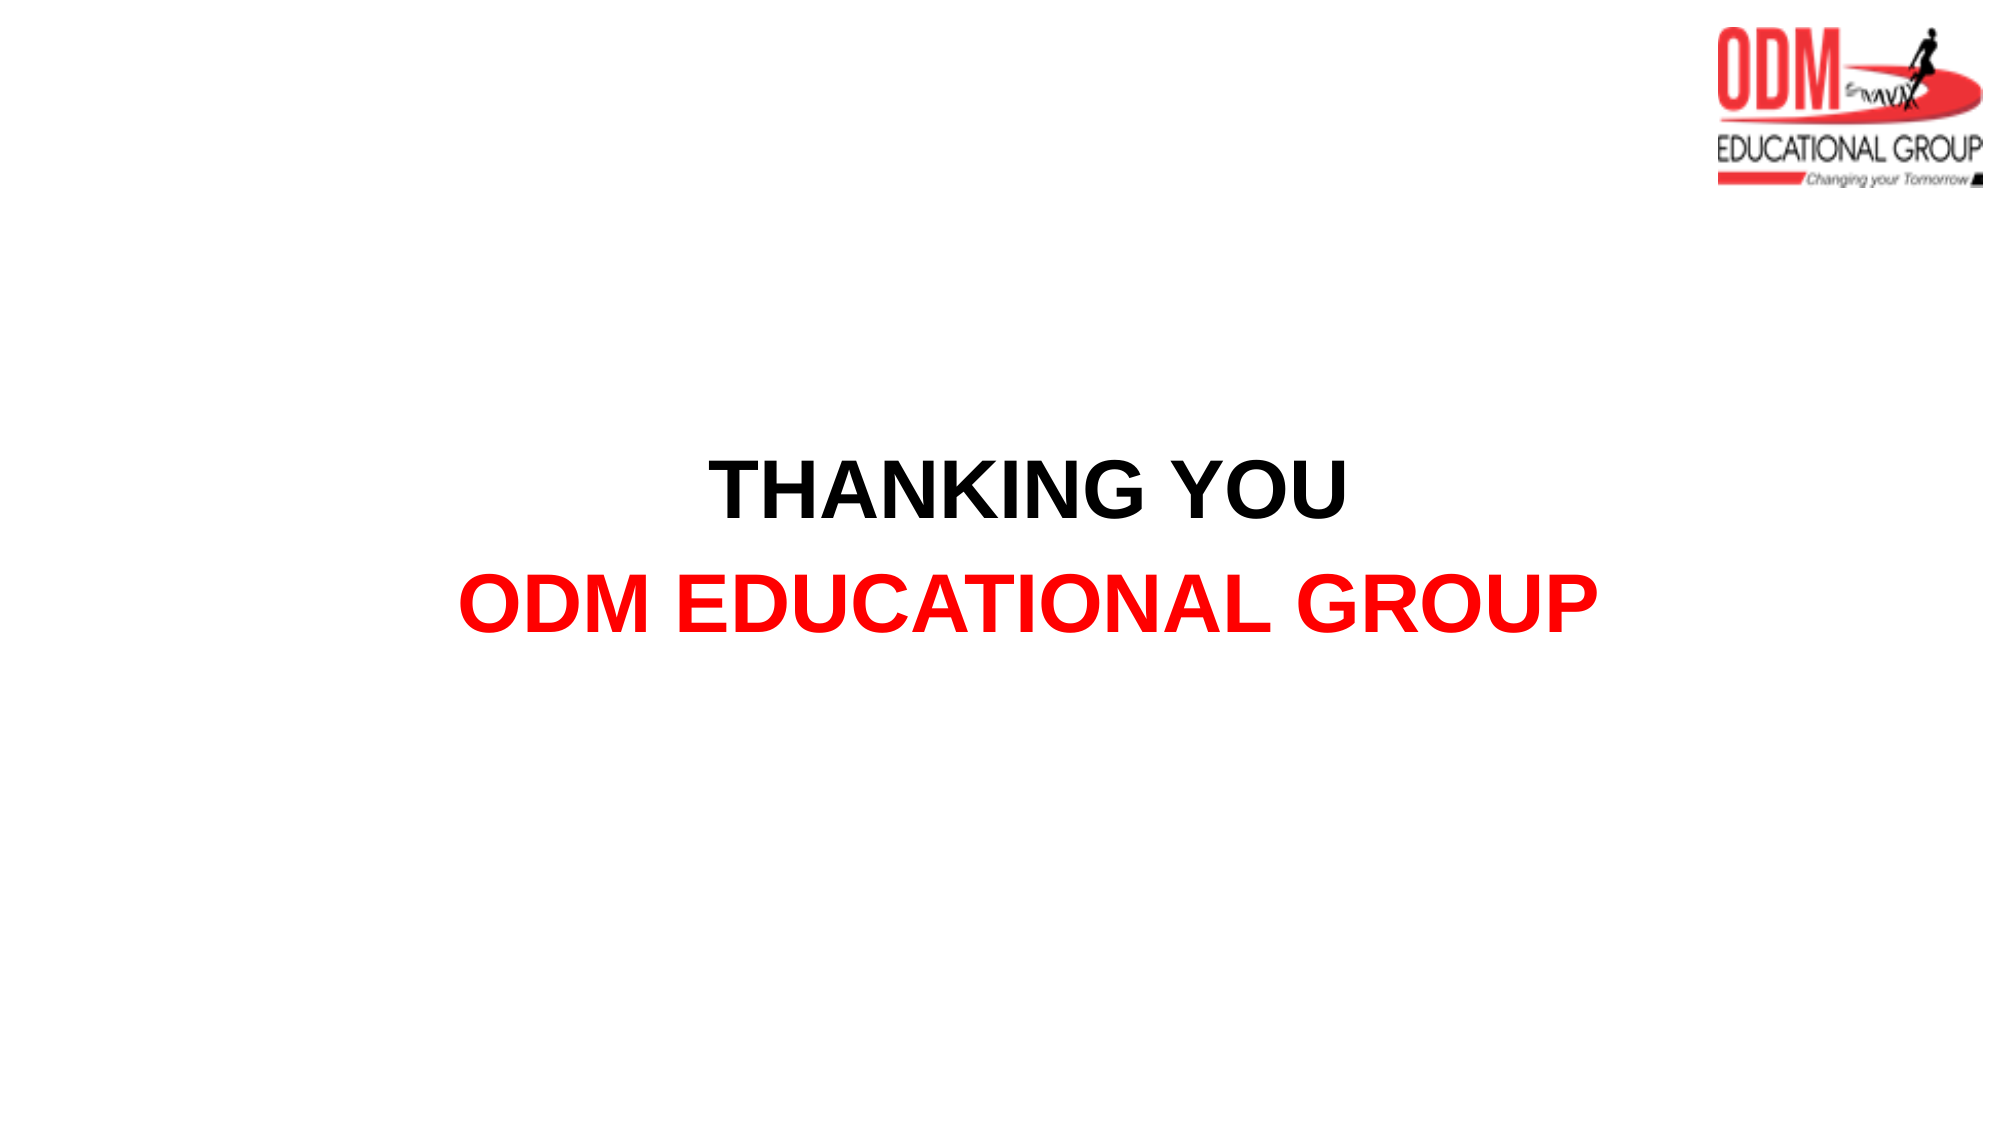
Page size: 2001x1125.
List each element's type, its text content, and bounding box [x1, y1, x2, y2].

picture [1718, 27, 1983, 188]
text_box THANKING YOU ODM EDUCATIONAL GROUP [351, 162, 1632, 942]
